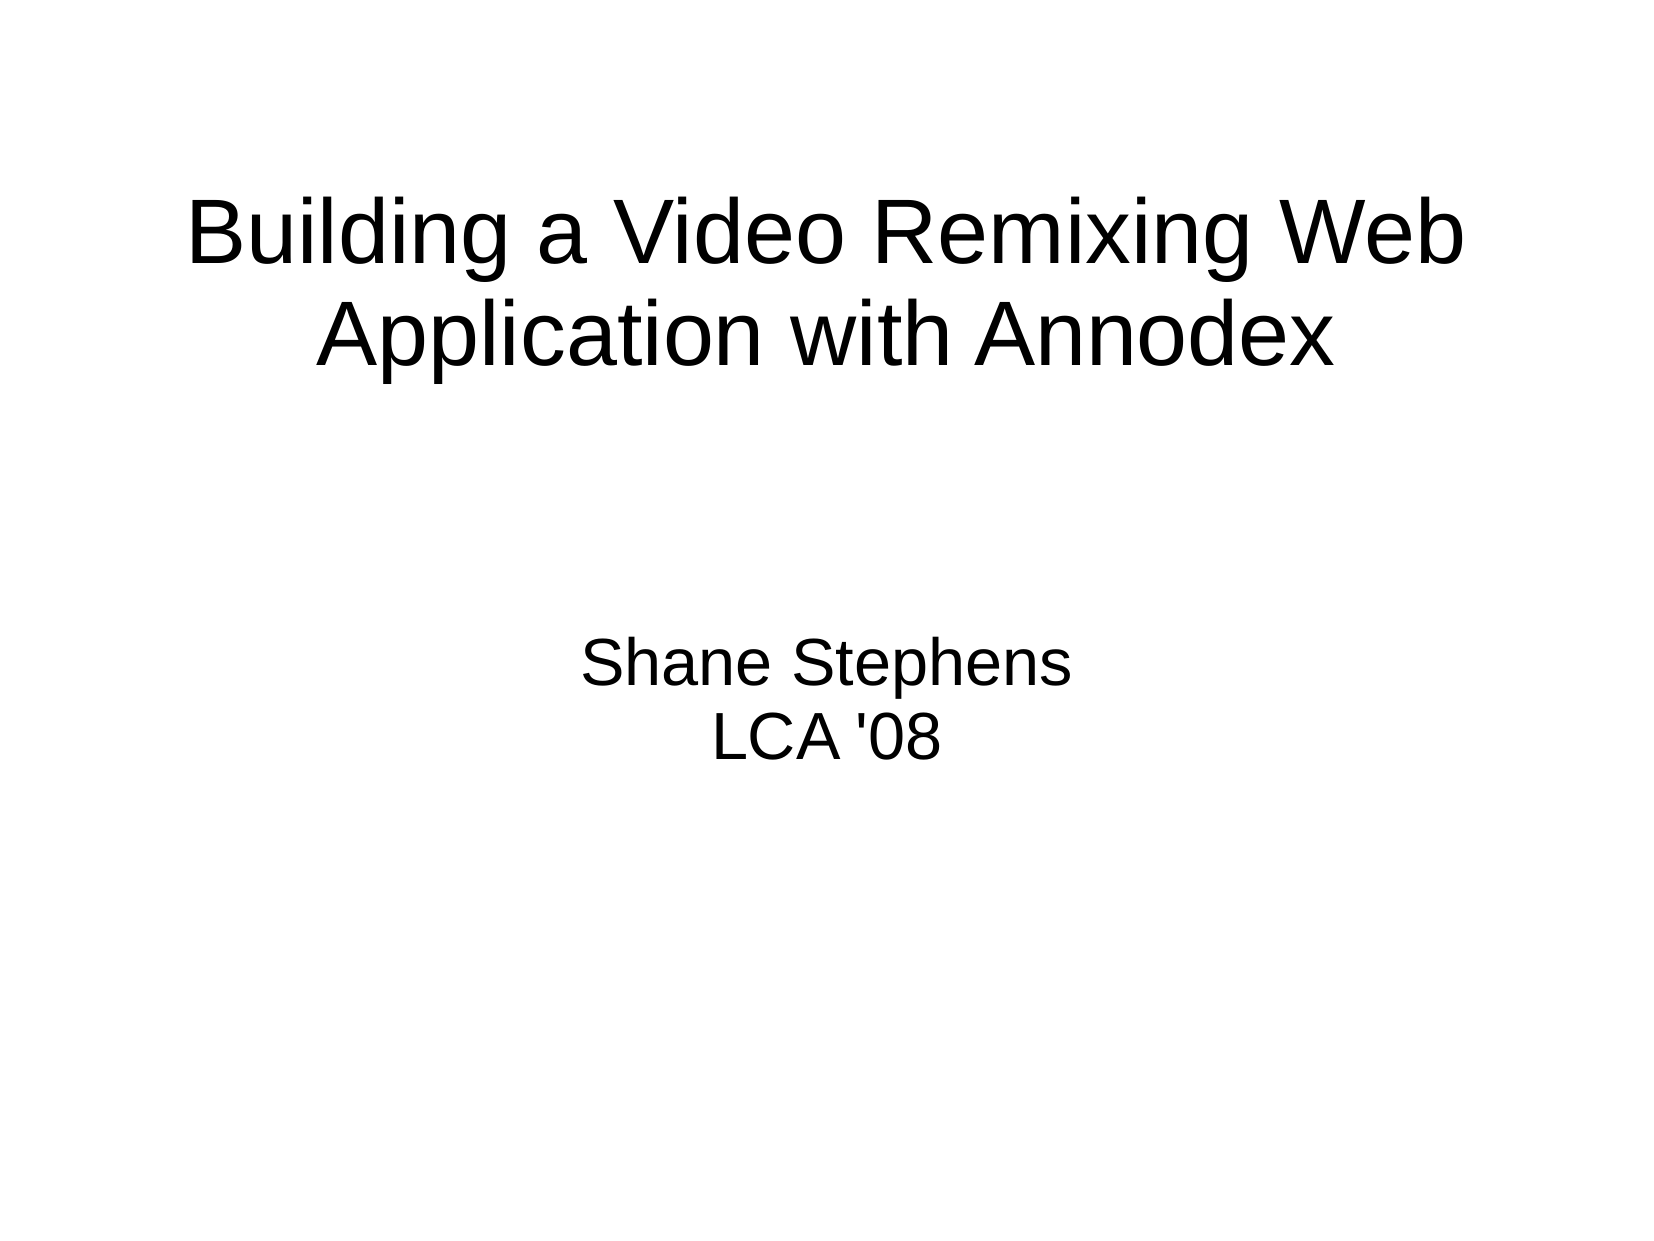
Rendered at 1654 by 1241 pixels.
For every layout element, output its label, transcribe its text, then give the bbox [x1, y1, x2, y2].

title Building a Video Remixing Web Application with Annodex [82, 146, 1571, 297]
subtitle Shane Stephens LCA '08 [82, 297, 1571, 1102]
